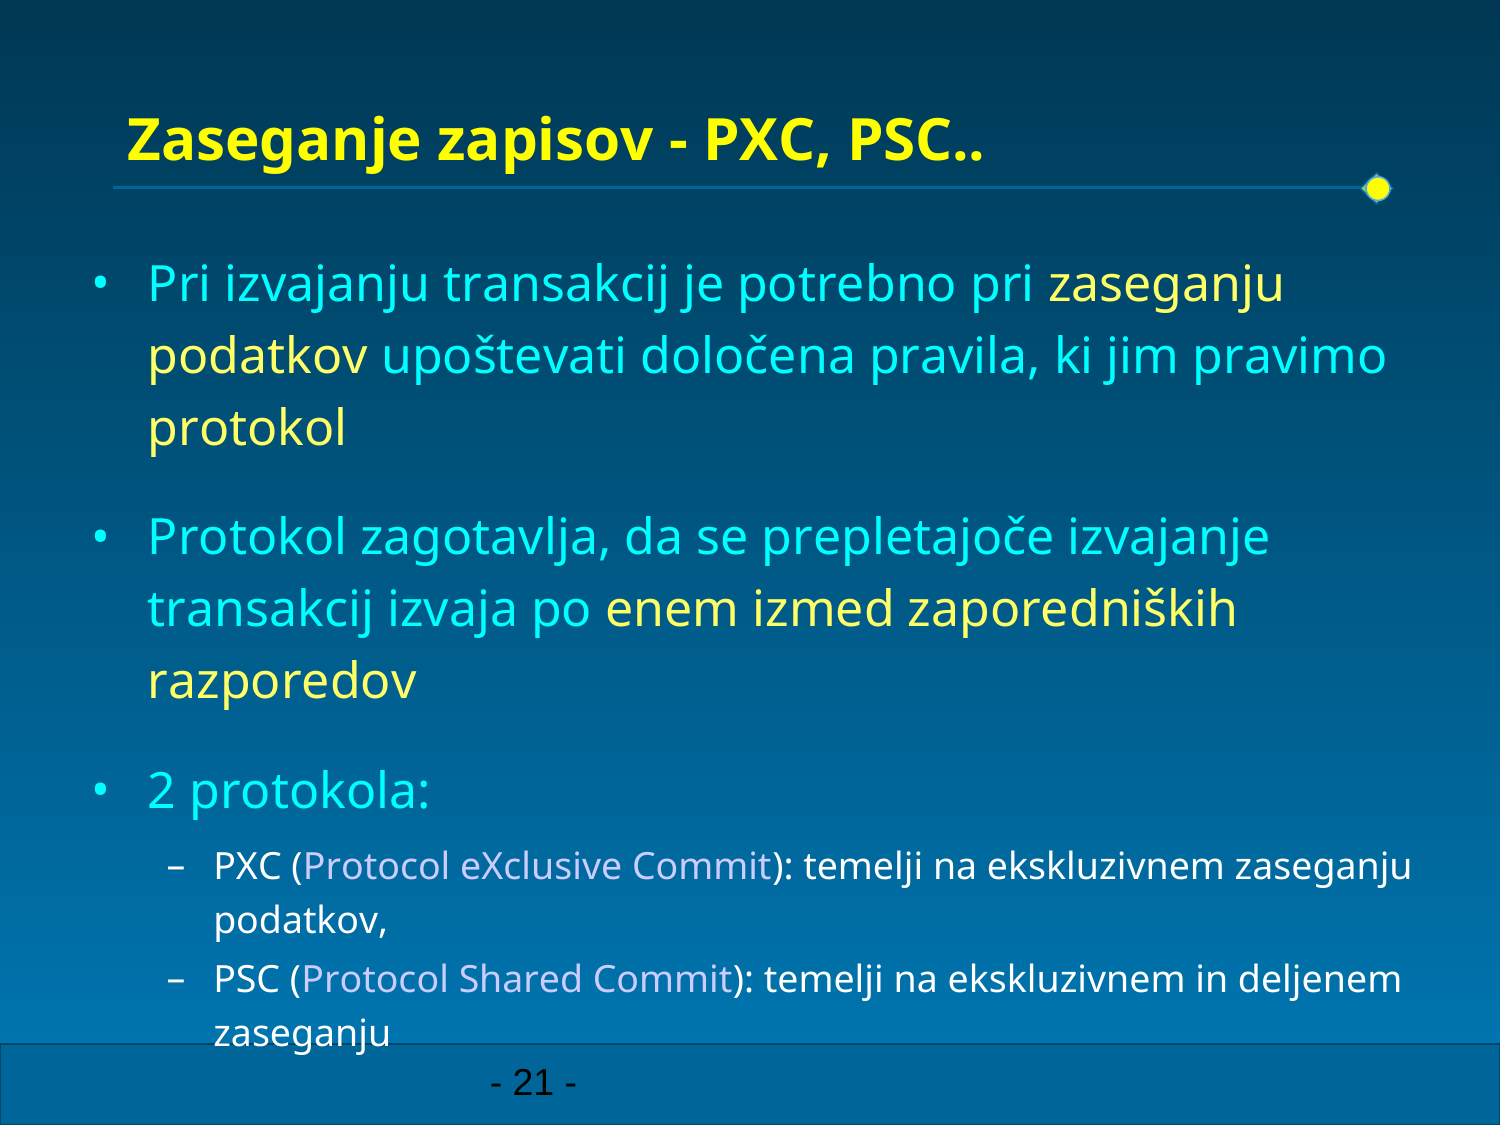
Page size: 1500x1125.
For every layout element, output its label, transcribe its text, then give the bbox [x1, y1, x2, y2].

list Pri izvajanju transakcij je potrebno pri zaseganju podatkov upoštevati določena pravila, ki jim pravimo protokol Protokol zagotavlja, da se prepletajoče izvajanje transakcij izvaja po enem izmed zaporedniških razporedov 2 protokola: PXC (Protocol eXclusive Commit): temelji na ekskluzivnem zaseganju podatkov, PSC (Protocol Shared Commit): temelji na ekskluzivnem in deljenem zaseganju [76, 231, 1473, 1036]
title Zaseganje zapisov - PXC, PSC.. [112, 94, 1388, 181]
